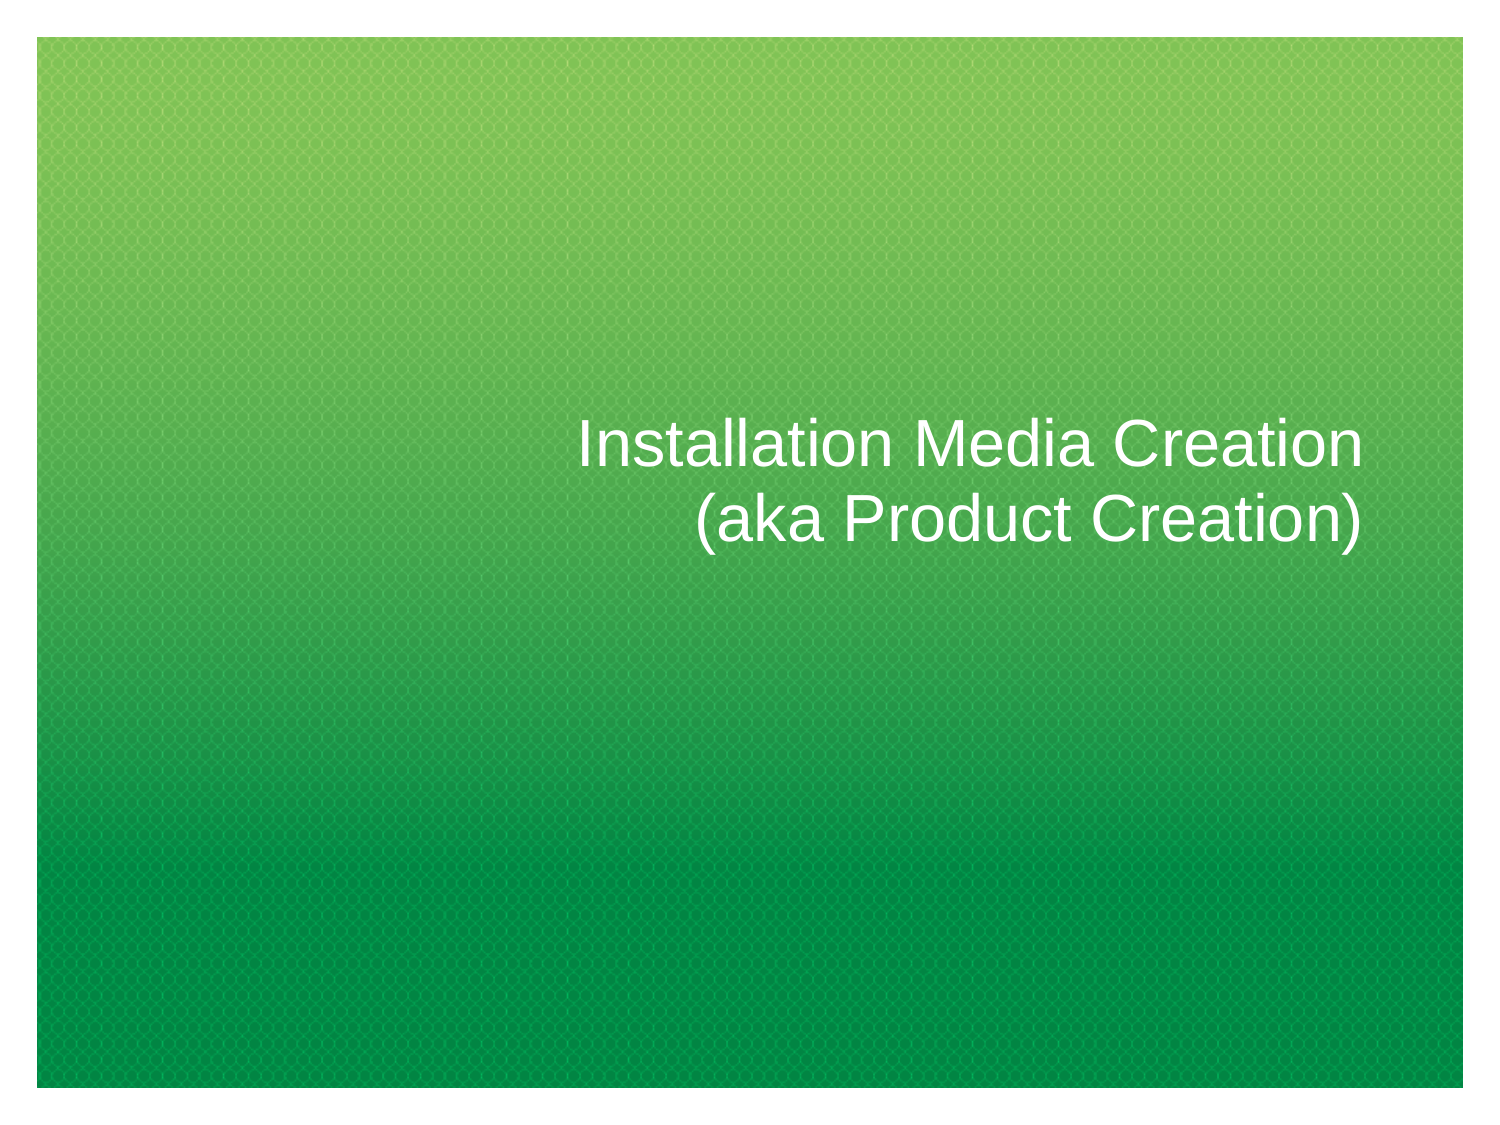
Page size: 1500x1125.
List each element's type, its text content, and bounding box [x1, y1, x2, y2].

picture [37, 37, 1463, 1088]
title Installation Media Creation (aka Product Creation) [245, 386, 1380, 575]
